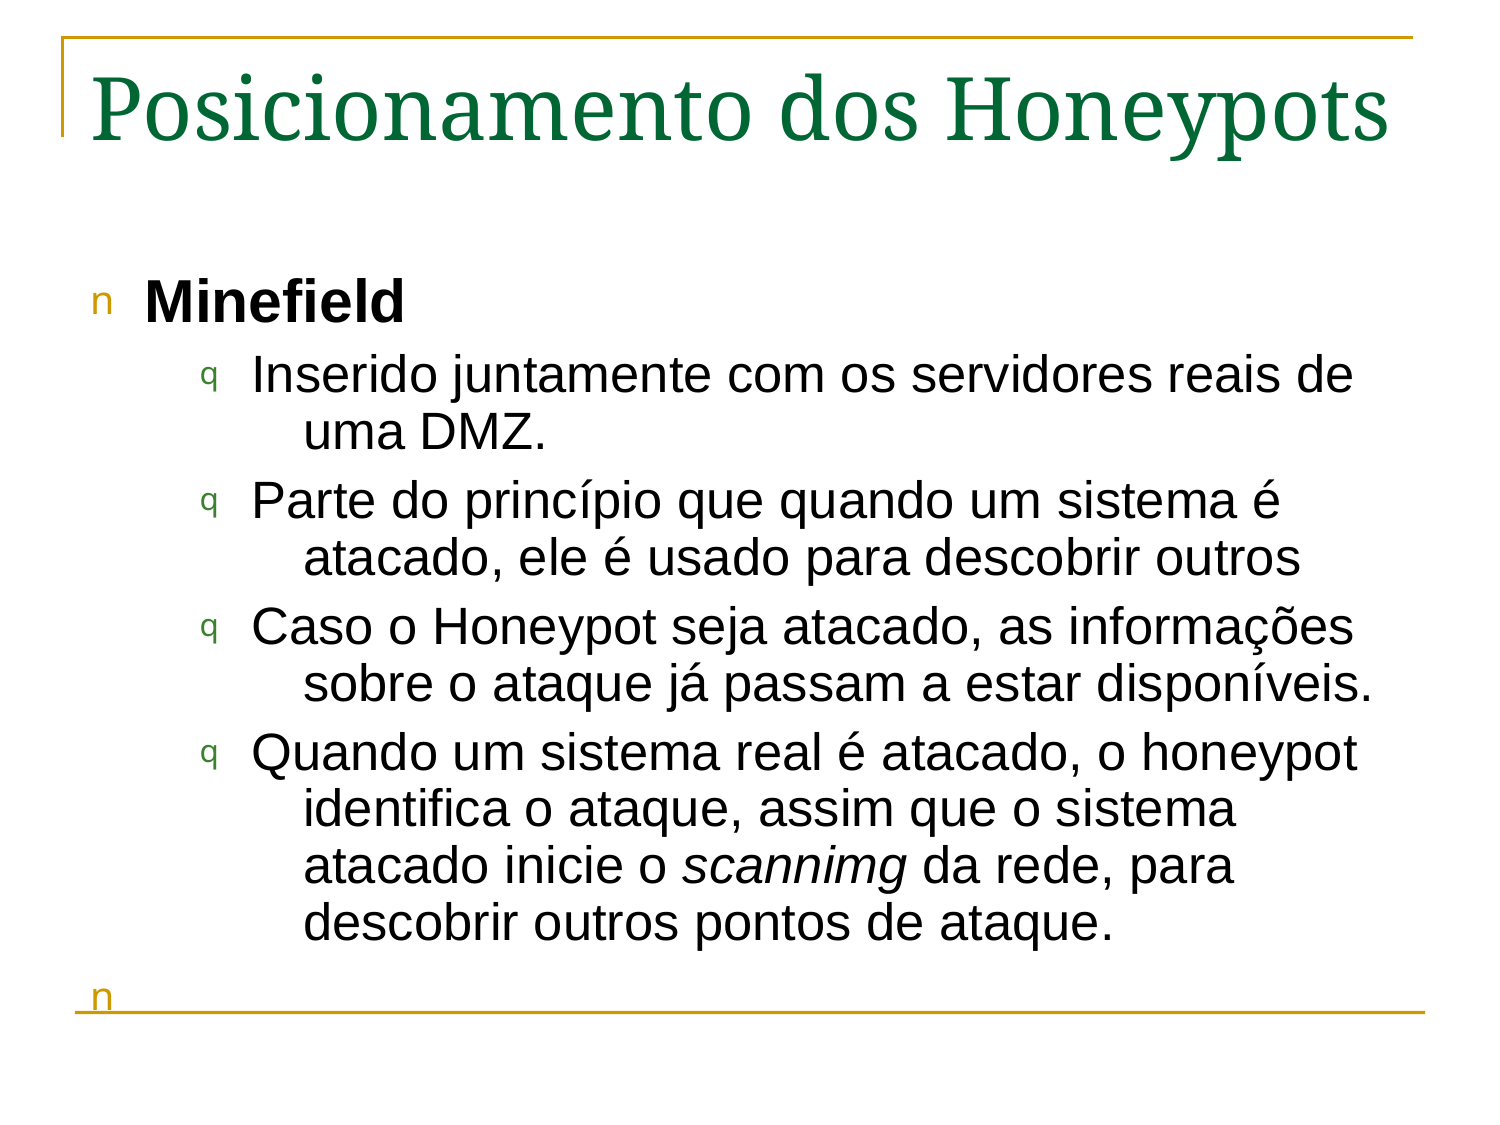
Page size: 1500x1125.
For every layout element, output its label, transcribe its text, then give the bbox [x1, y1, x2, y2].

list Minefield Inserido juntamente com os servidores reais de uma DMZ. Parte do princípio que quando um sistema é atacado, ele é usado para descobrir outros Caso o Honeypot seja atacado, as informações sobre o ataque já passam a estar disponíveis. Quando um sistema real é atacado, o honeypot identifica o ataque, assim que o sistema atacado inicie o scannimg da rede, para descobrir outros pontos de ataque. [75, 262, 1426, 1006]
title Posicionamento dos Honeypots [75, 45, 1426, 233]
